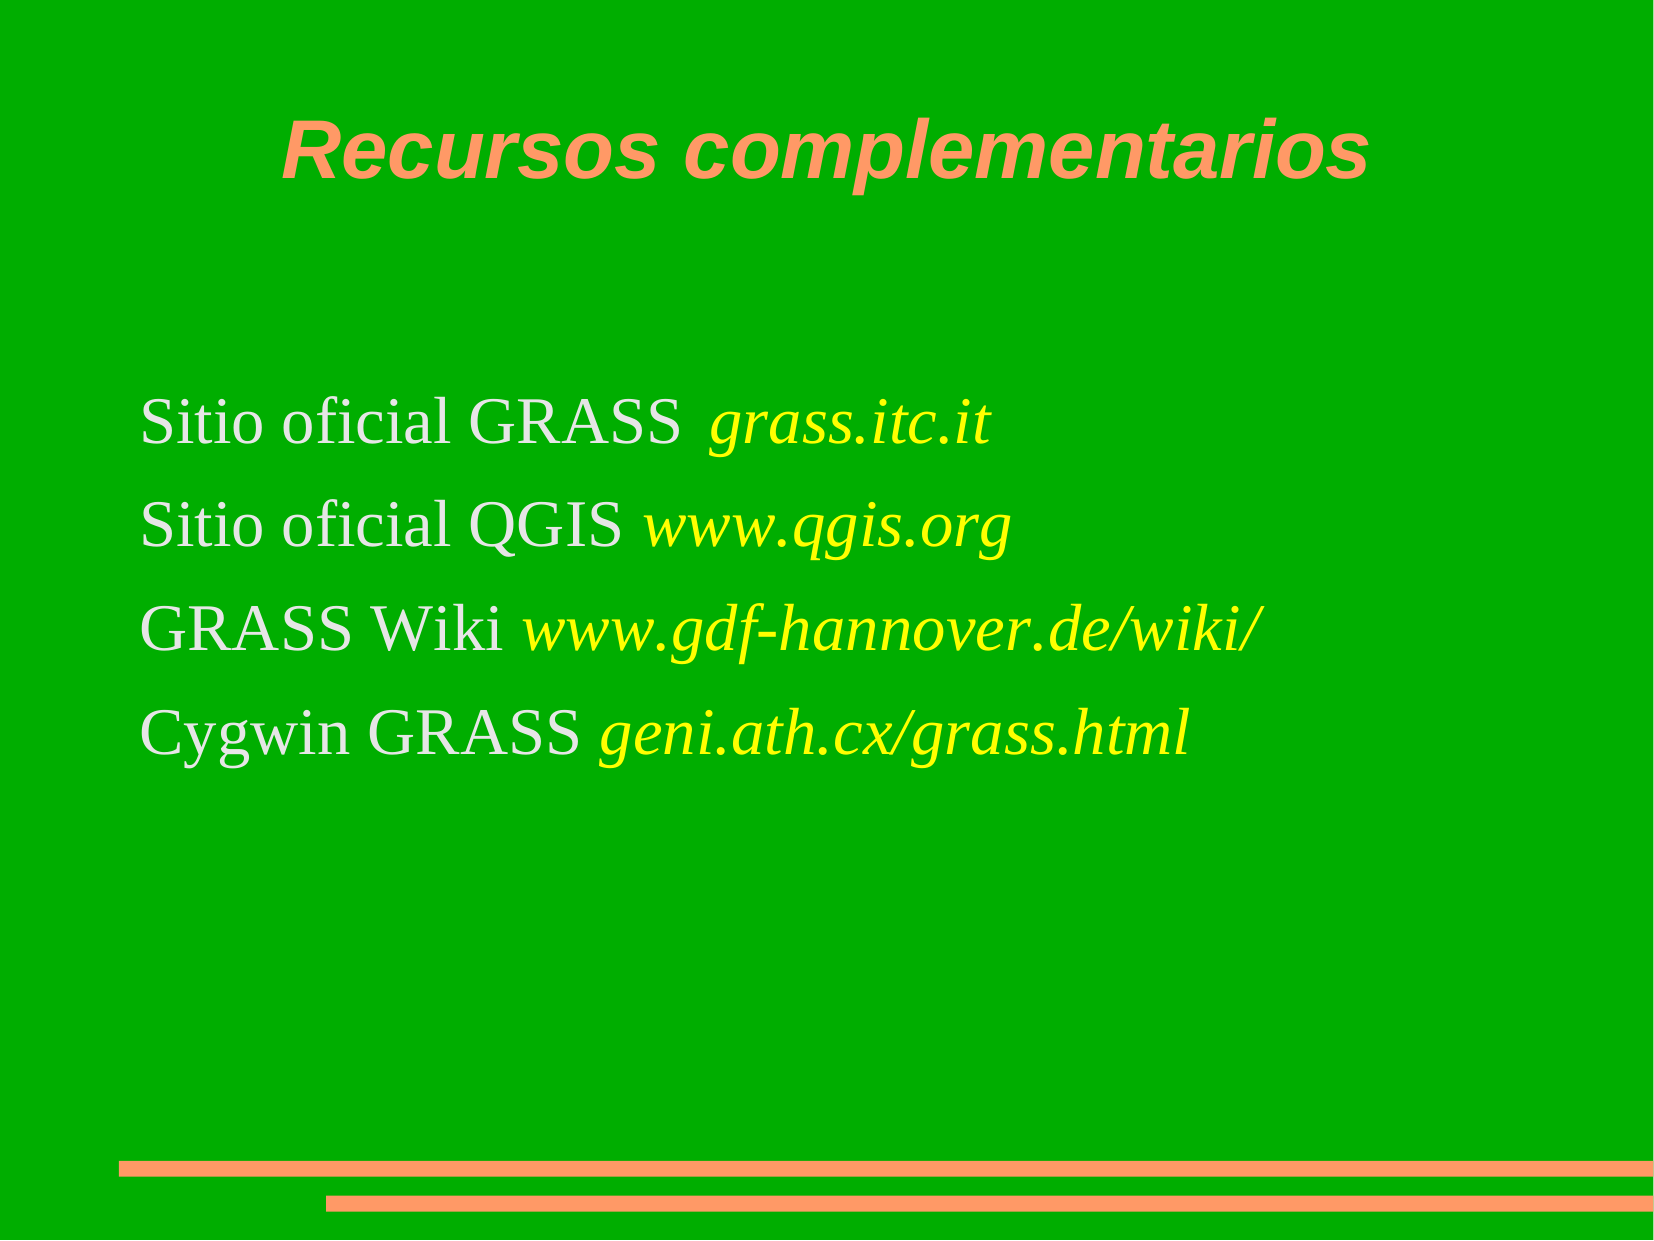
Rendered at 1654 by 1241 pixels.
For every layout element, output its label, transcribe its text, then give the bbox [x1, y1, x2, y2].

title Recursos complementarios [121, 46, 1534, 254]
list Sitio oficial GRASS grass.itc.it Sitio oficial QGIS www.qgis.org GRASS Wiki www.gdf-hannover.de/wiki/ Cygwin GRASS geni.ath.cx/grass.html [121, 383, 1561, 1132]
